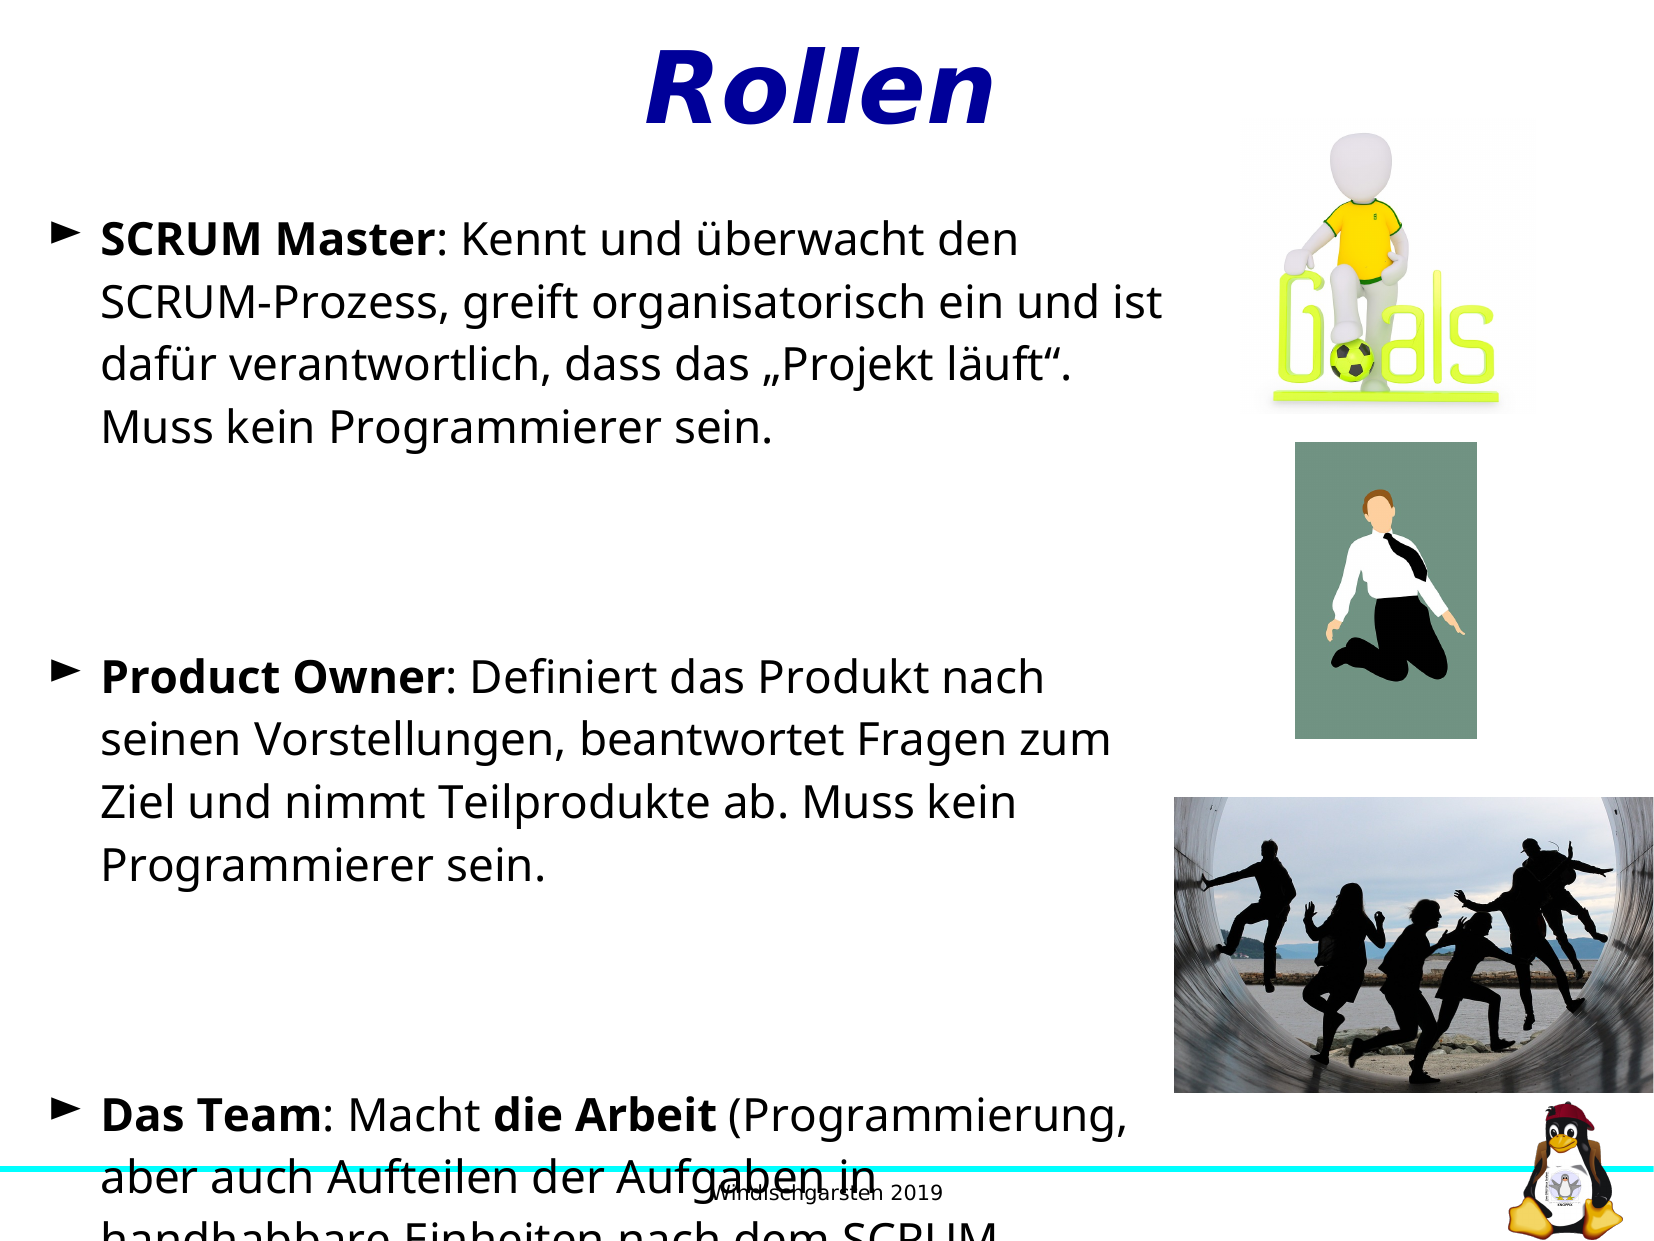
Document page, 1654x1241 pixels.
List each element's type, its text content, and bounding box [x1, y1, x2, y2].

picture [1505, 1100, 1625, 1241]
picture [1295, 442, 1477, 739]
title Rollen [123, 0, 1536, 178]
picture [1174, 797, 1654, 1093]
picture [1240, 118, 1536, 414]
list SCRUM Master: Kennt und überwacht den SCRUM-Prozess, greift organisatorisch ein und ist dafür verantwortlich, dass das „Projekt läuft“. Muss kein Programmierer sein. Product Owner: Definiert das Produkt nach seinen Vorstellungen, beantwortet Fragen zum Ziel und nimmt Teilprodukte ab. Muss kein Programmierer sein. Das Team: Macht die Arbeit (Programmierung, aber auch Aufteilen der Aufgaben in handhabbare Einheiten nach dem SCRUM-Prozess, s. Sprint Planung), gibt regelmäßig kurze Statusberichte („Daily SCRUM“), oft SCRUM-Board / Tafel als Hilfsmittel, um die Übersicht über die Aufgaben und deren Status zu behalten. [29, 206, 1182, 1160]
